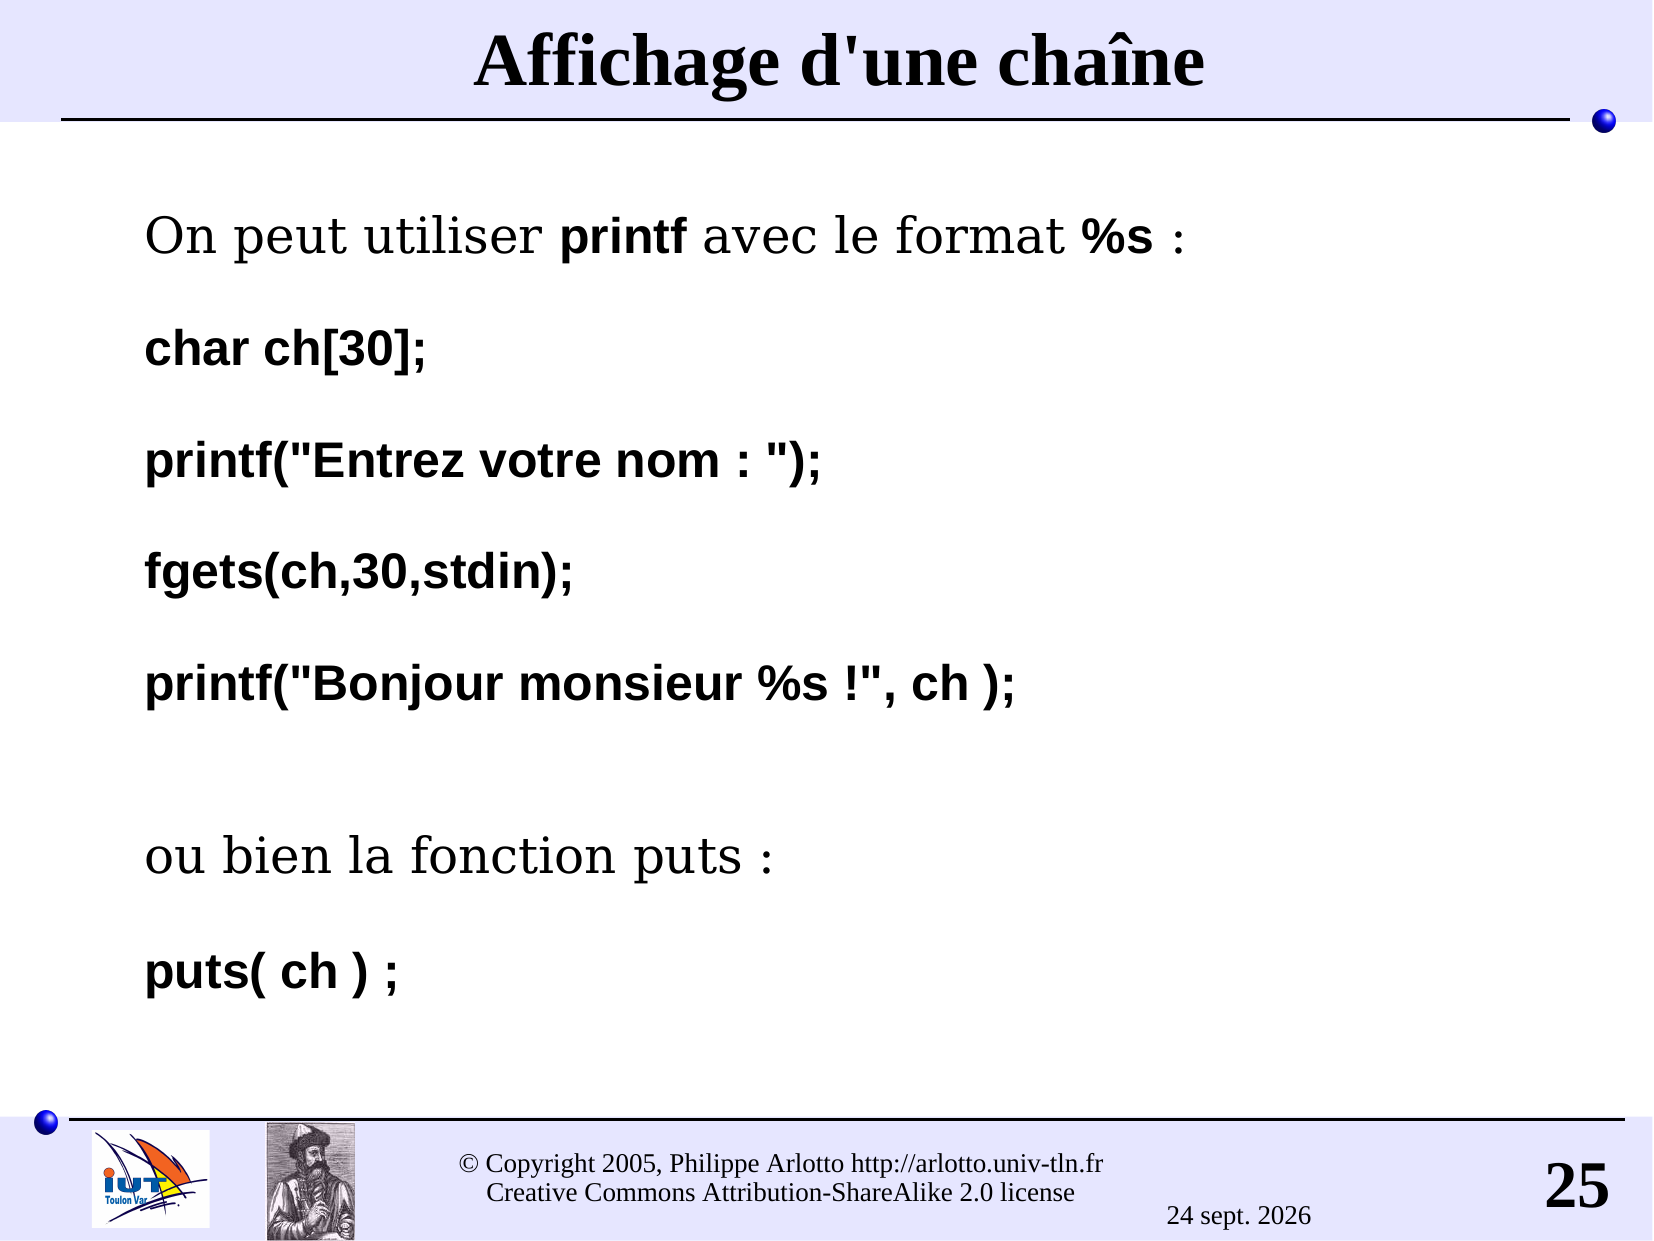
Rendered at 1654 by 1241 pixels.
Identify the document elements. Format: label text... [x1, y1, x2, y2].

picture [265, 1122, 355, 1241]
text_box On peut utiliser printf avec le format %s : char ch[30]; printf("Entrez votre nom : "); fgets(ch,30,stdin); printf("Bonjour monsieur %s !", ch ); ou bien la fonction puts : puts( ch ) ; [144, 206, 1187, 1070]
title Affichage d'une chaîne [95, 14, 1585, 107]
